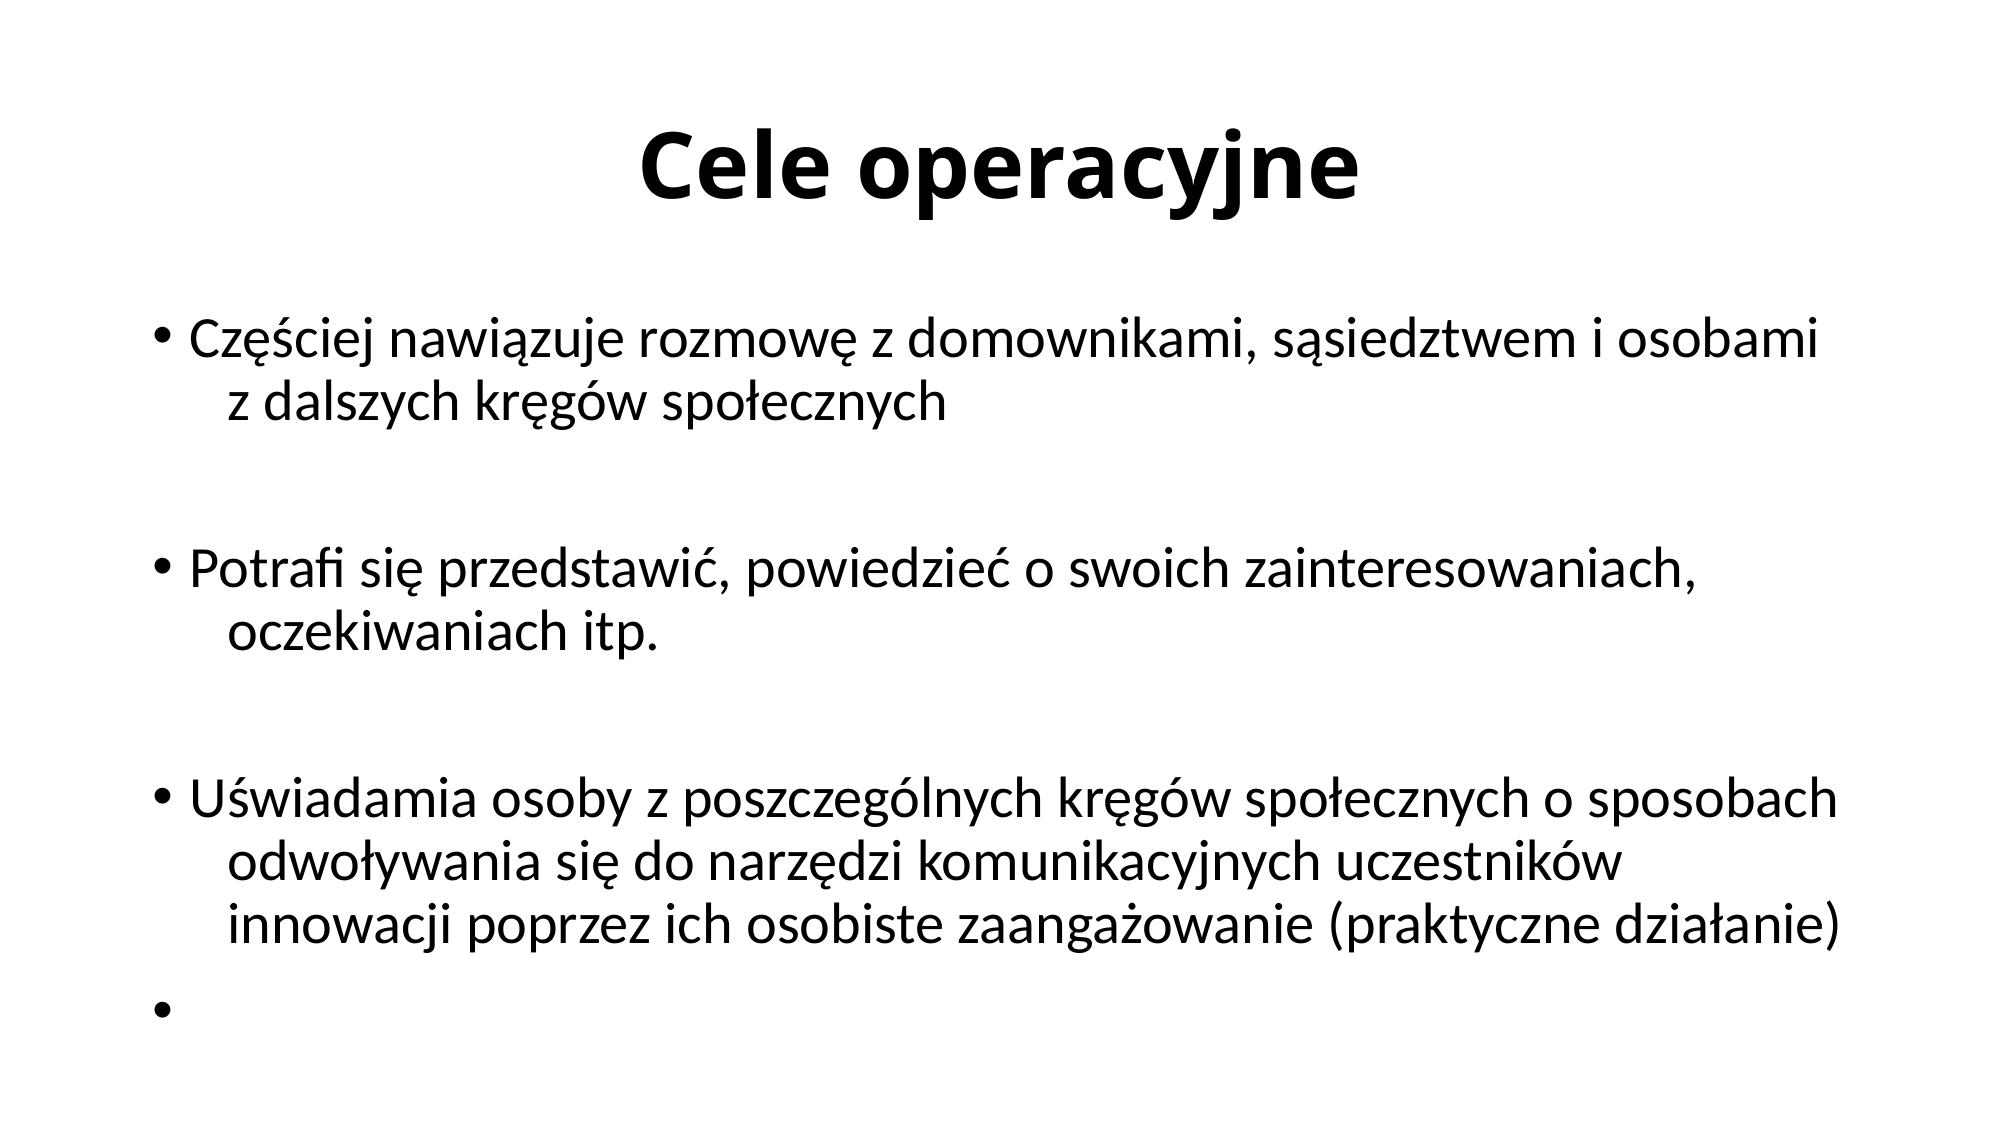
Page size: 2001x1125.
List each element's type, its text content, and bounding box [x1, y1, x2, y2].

title Cele operacyjne [137, 59, 1863, 278]
list Częściej nawiązuje rozmowę z domownikami, sąsiedztwem i osobami z dalszych kręgów społecznych Potrafi się przedstawić, powiedzieć o swoich zainteresowaniach, oczekiwaniach itp. Uświadamia osoby z poszczególnych kręgów społecznych o sposobach odwoływania się do narzędzi komunikacyjnych uczestników innowacji poprzez ich osobiste zaangażowanie (praktyczne działanie) [137, 299, 1863, 1014]
